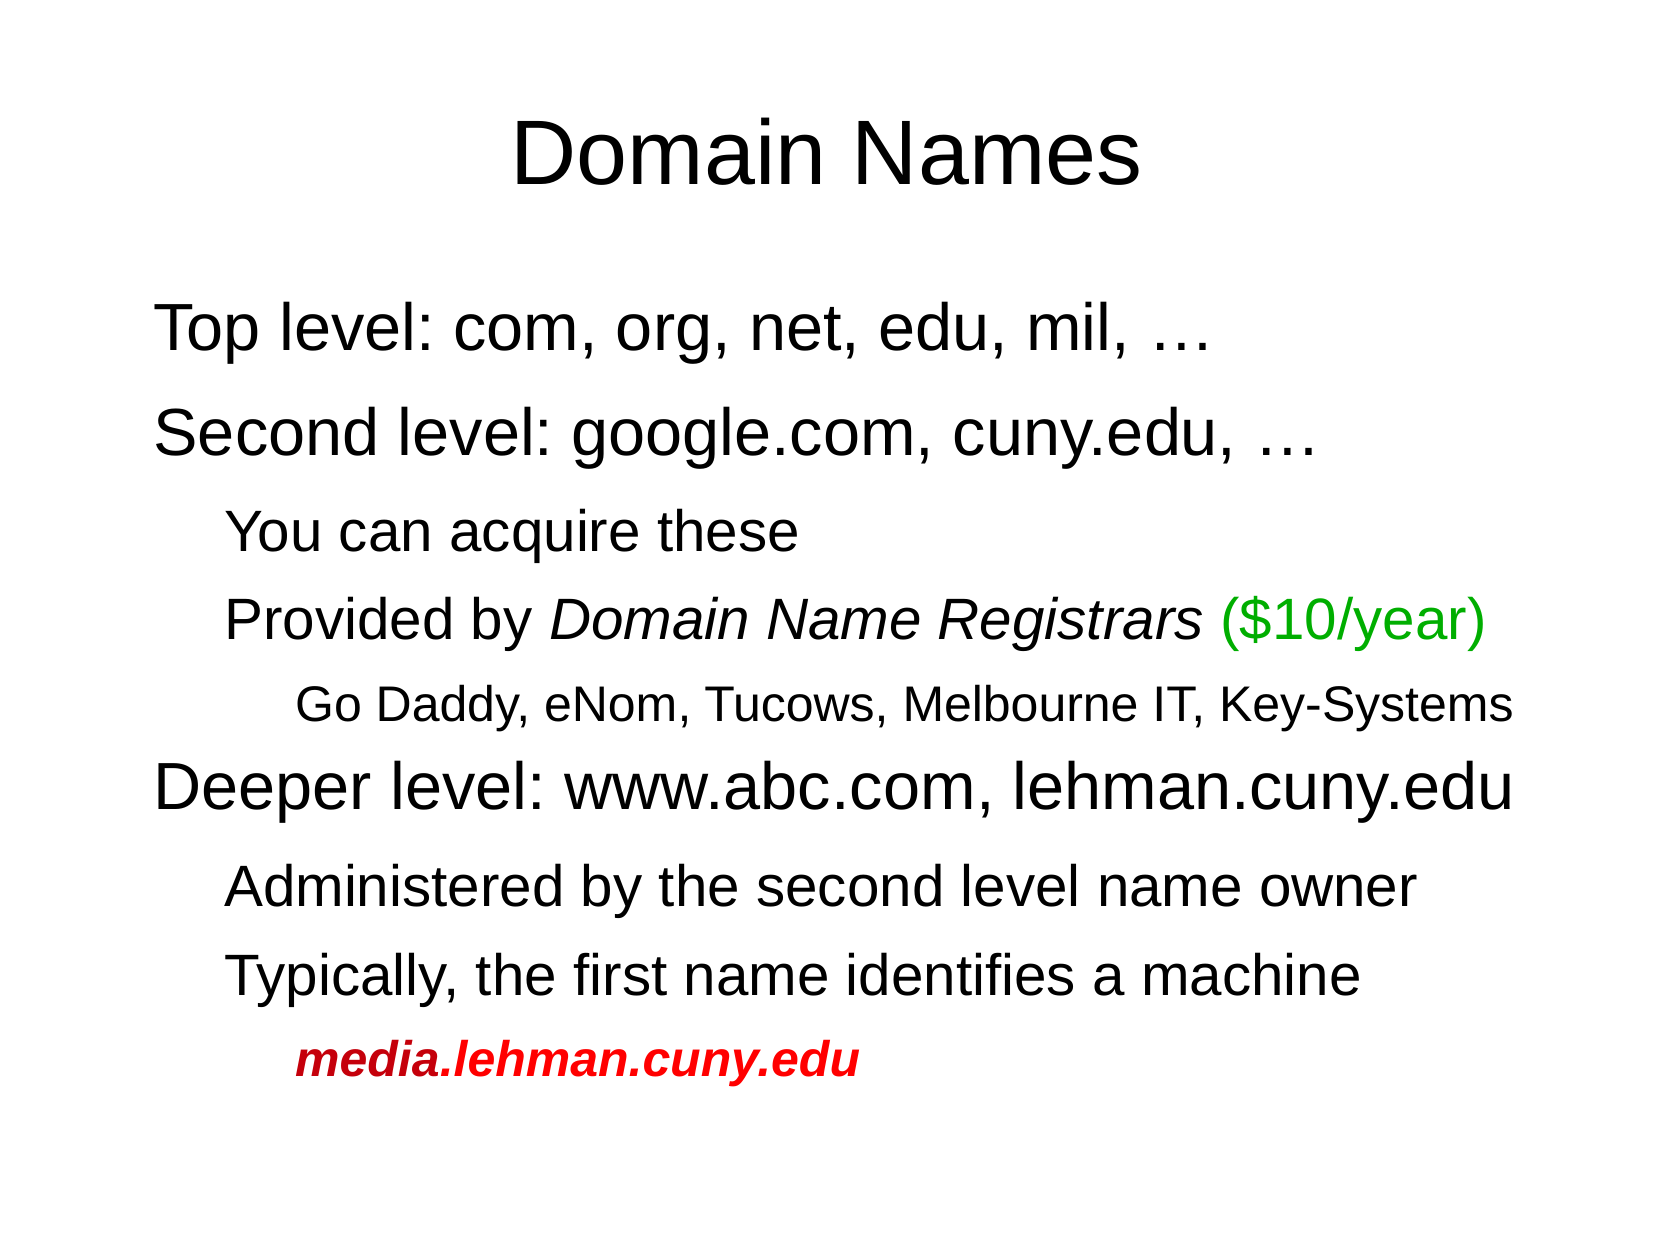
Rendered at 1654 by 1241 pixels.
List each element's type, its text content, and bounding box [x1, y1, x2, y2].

title Domain Names [82, 49, 1571, 257]
list Top level: com, org, net, edu, mil, … Second level: google.com, cuny.edu, … You can acquire these Provided by Domain Name Registrars ($10/year) Go Daddy, eNom, Tucows, Melbourne IT, Key-Systems Deeper level: www.abc.com, lehman.cuny.edu Administered by the second level name owner Typically, the first name identifies a machine media.lehman.cuny.edu [82, 290, 1571, 1180]
